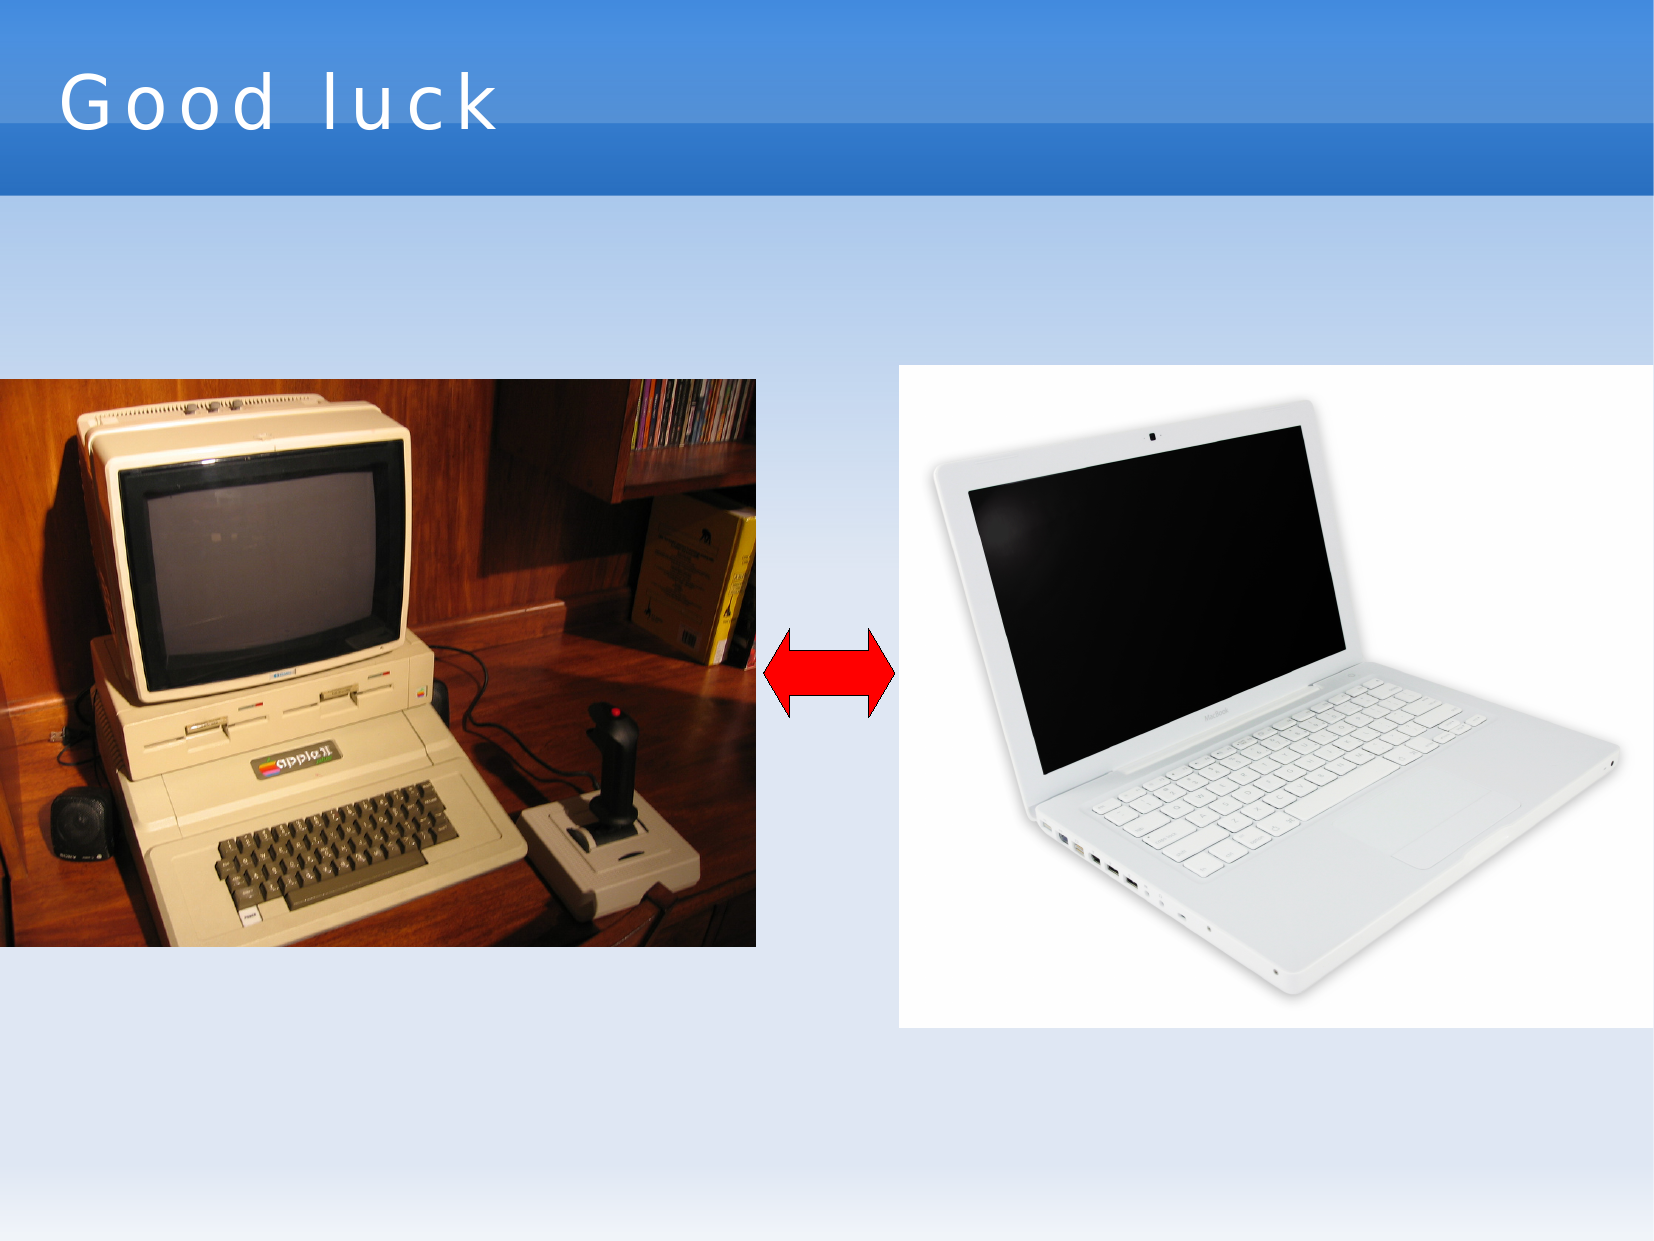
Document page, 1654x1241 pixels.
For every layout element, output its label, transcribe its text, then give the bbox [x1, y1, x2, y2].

text_box [763, 628, 895, 718]
picture [0, 0, 1654, 1241]
title Good luck [59, 29, 1270, 178]
